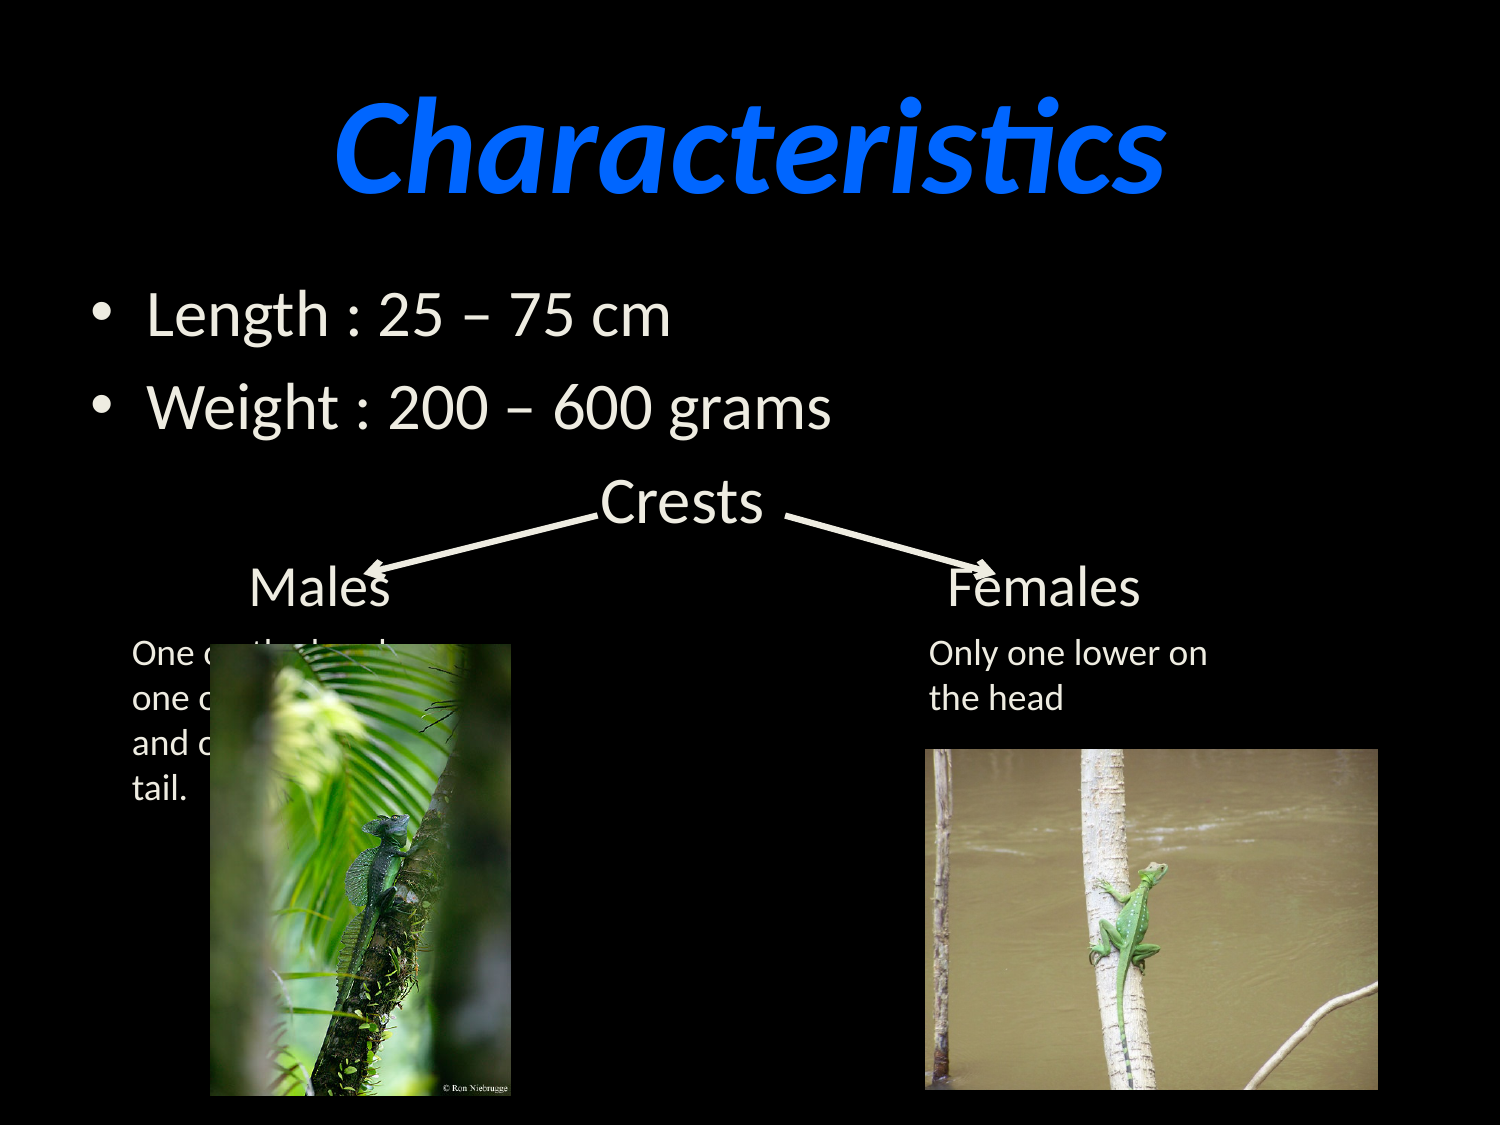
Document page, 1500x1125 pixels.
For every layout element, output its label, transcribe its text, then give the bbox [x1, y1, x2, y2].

text_box One on the head, one on their back and one on the tail. [117, 621, 434, 816]
text_box Only one lower on the head [913, 621, 1278, 726]
title Characteristics [75, 45, 1425, 233]
picture [210, 644, 511, 1096]
picture [925, 749, 1378, 1090]
list Length : 25 – 75 cm Weight : 200 – 600 grams Crests Males Females [75, 262, 1425, 1005]
